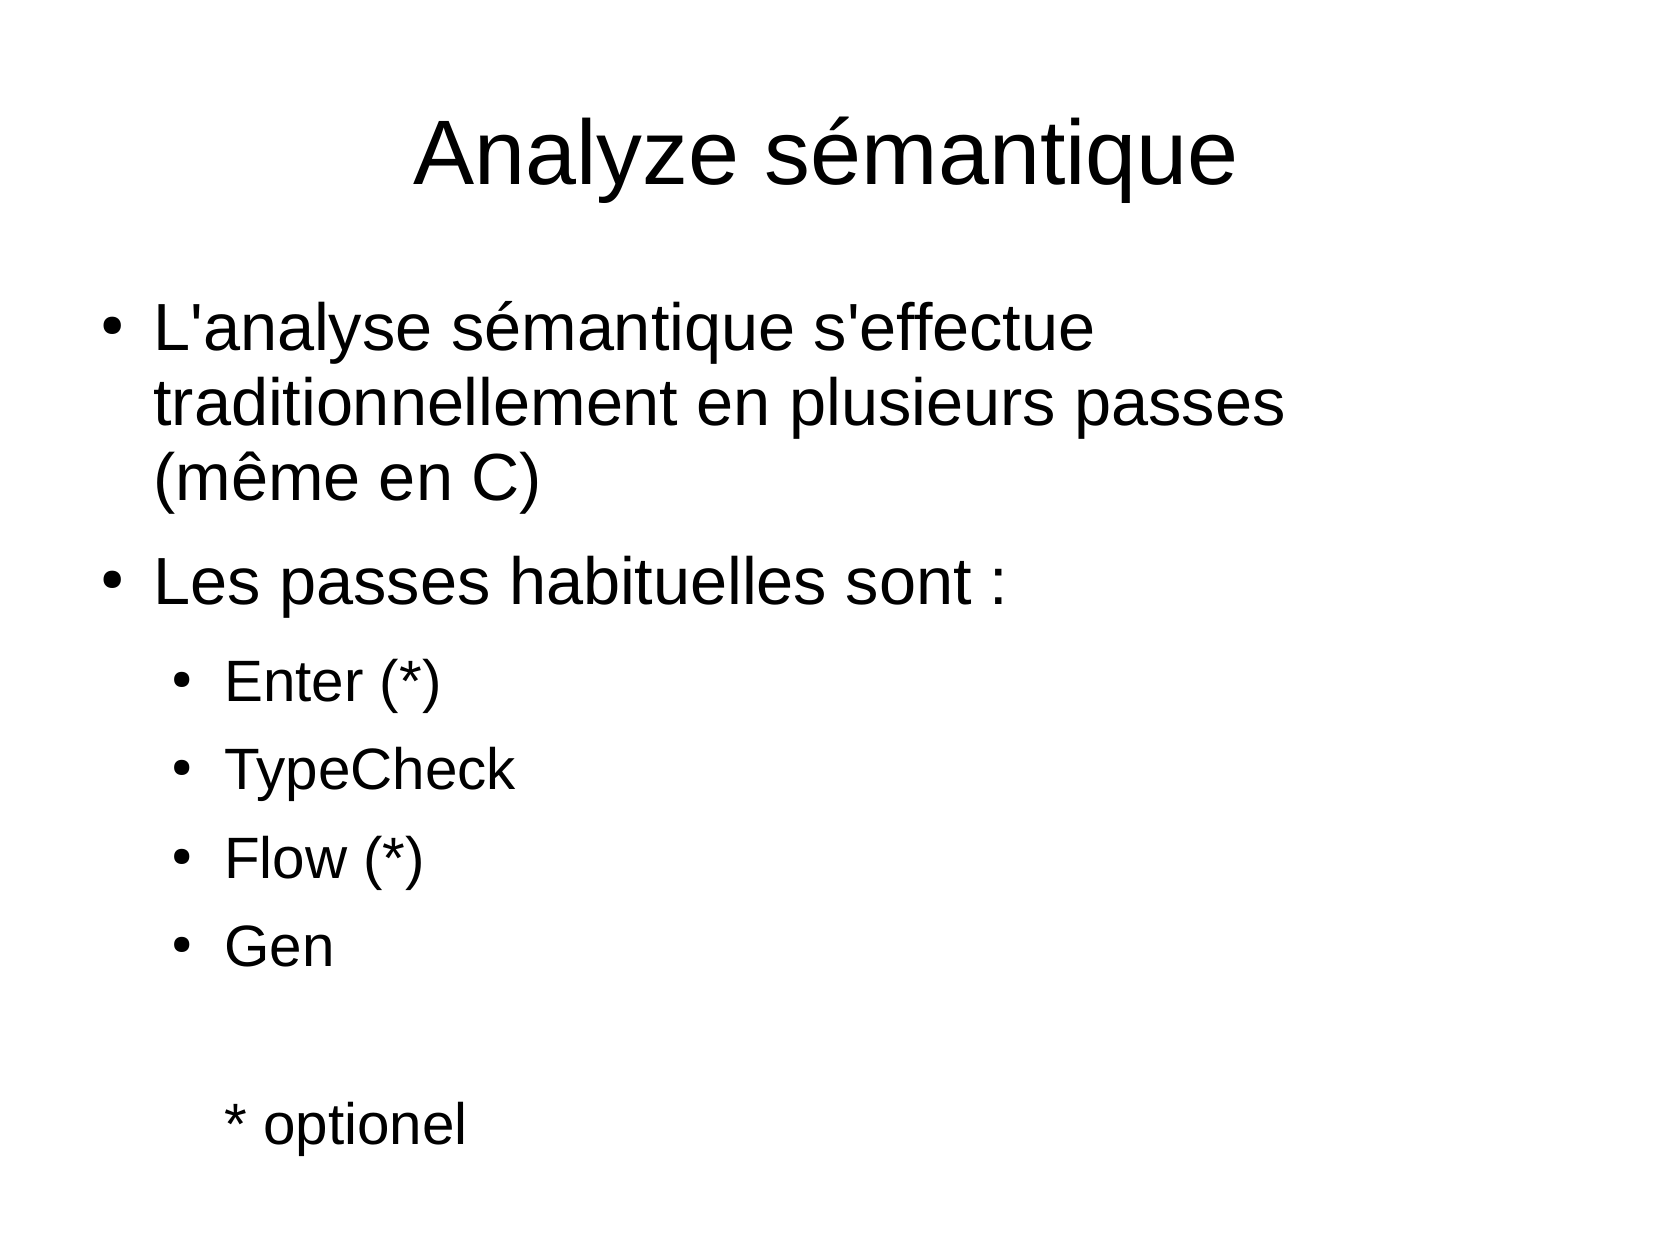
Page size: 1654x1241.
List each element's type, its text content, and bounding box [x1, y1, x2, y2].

title Analyze sémantique [82, 56, 1571, 250]
list L'analyse sémantique s'effectue traditionnellement en plusieurs passes (même en C) Les passes habituelles sont : Enter (*) TypeCheck Flow (*) Gen * optionel [82, 290, 1571, 1157]
